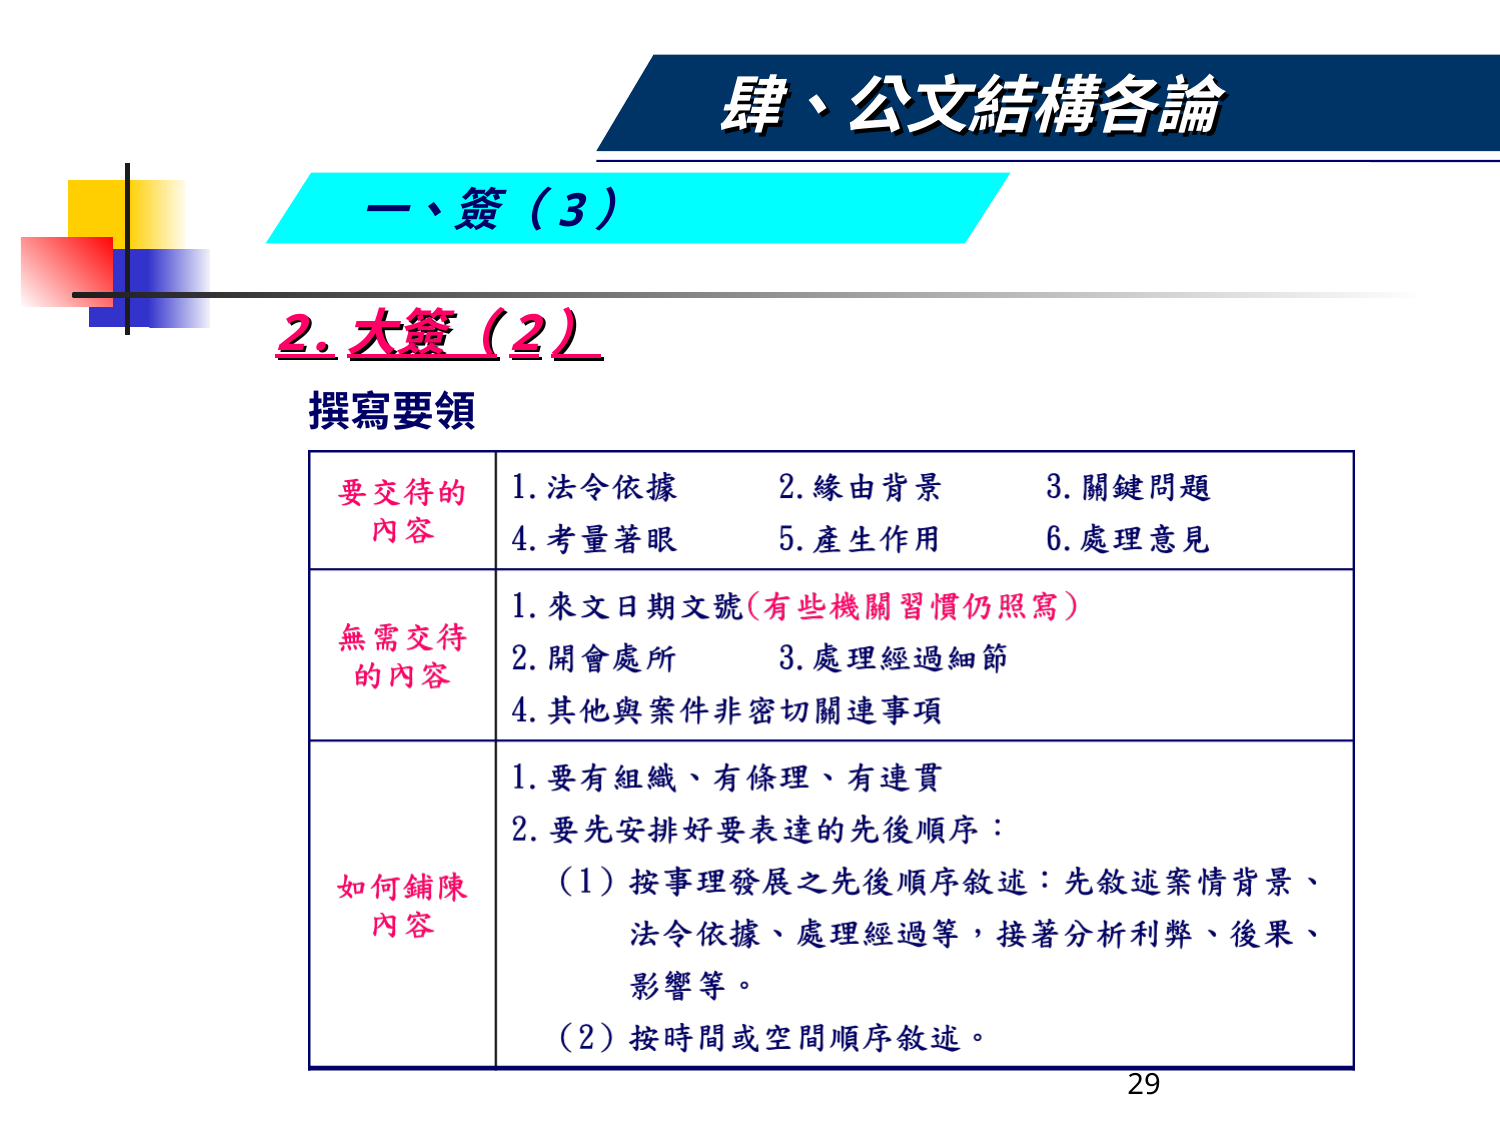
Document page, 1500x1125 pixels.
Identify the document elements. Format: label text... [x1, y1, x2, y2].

text_box 撰寫要領 [225, 364, 560, 456]
text_box 肆、公文結構各論 [596, 54, 1500, 152]
picture [308, 450, 1355, 1076]
text_box <編號> [1112, 1037, 1426, 1113]
text_box 一、簽（3） [265, 172, 1011, 244]
text_box 2.大簽（2） [260, 293, 729, 368]
